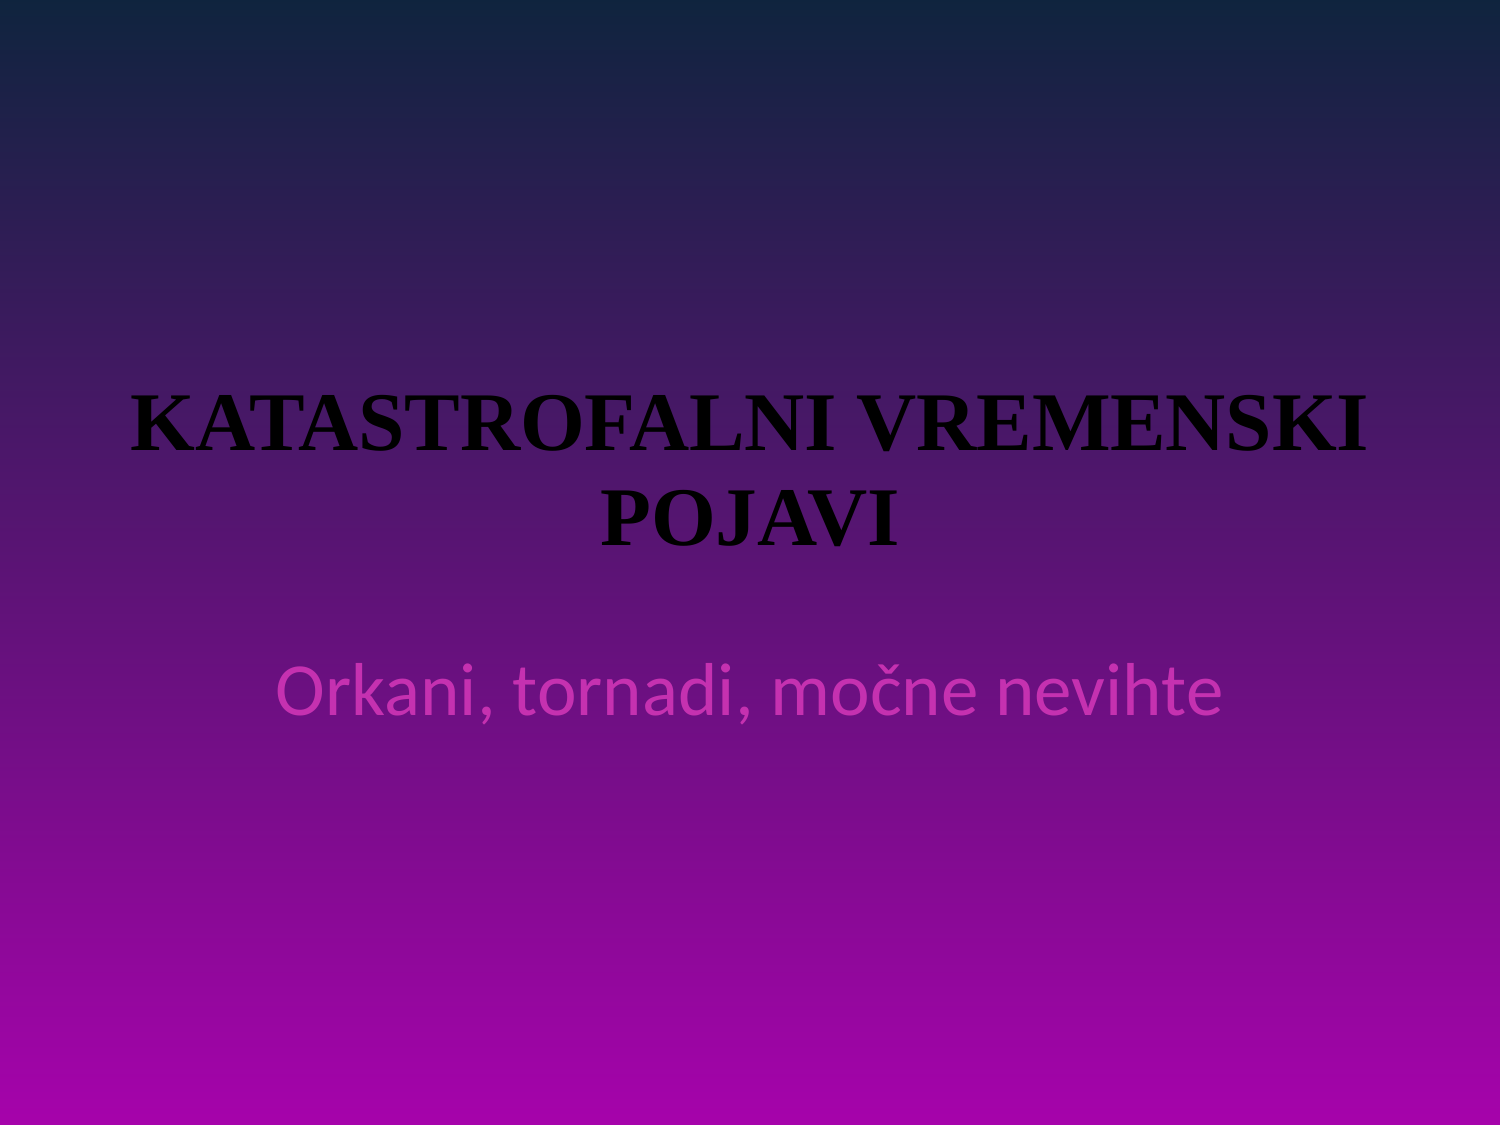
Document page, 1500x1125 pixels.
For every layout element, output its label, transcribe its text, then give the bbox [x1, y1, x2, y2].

title KATASTROFALNI VREMENSKI POJAVI [112, 349, 1388, 591]
subtitle Orkani, tornadi, močne nevihte [225, 637, 1275, 926]
